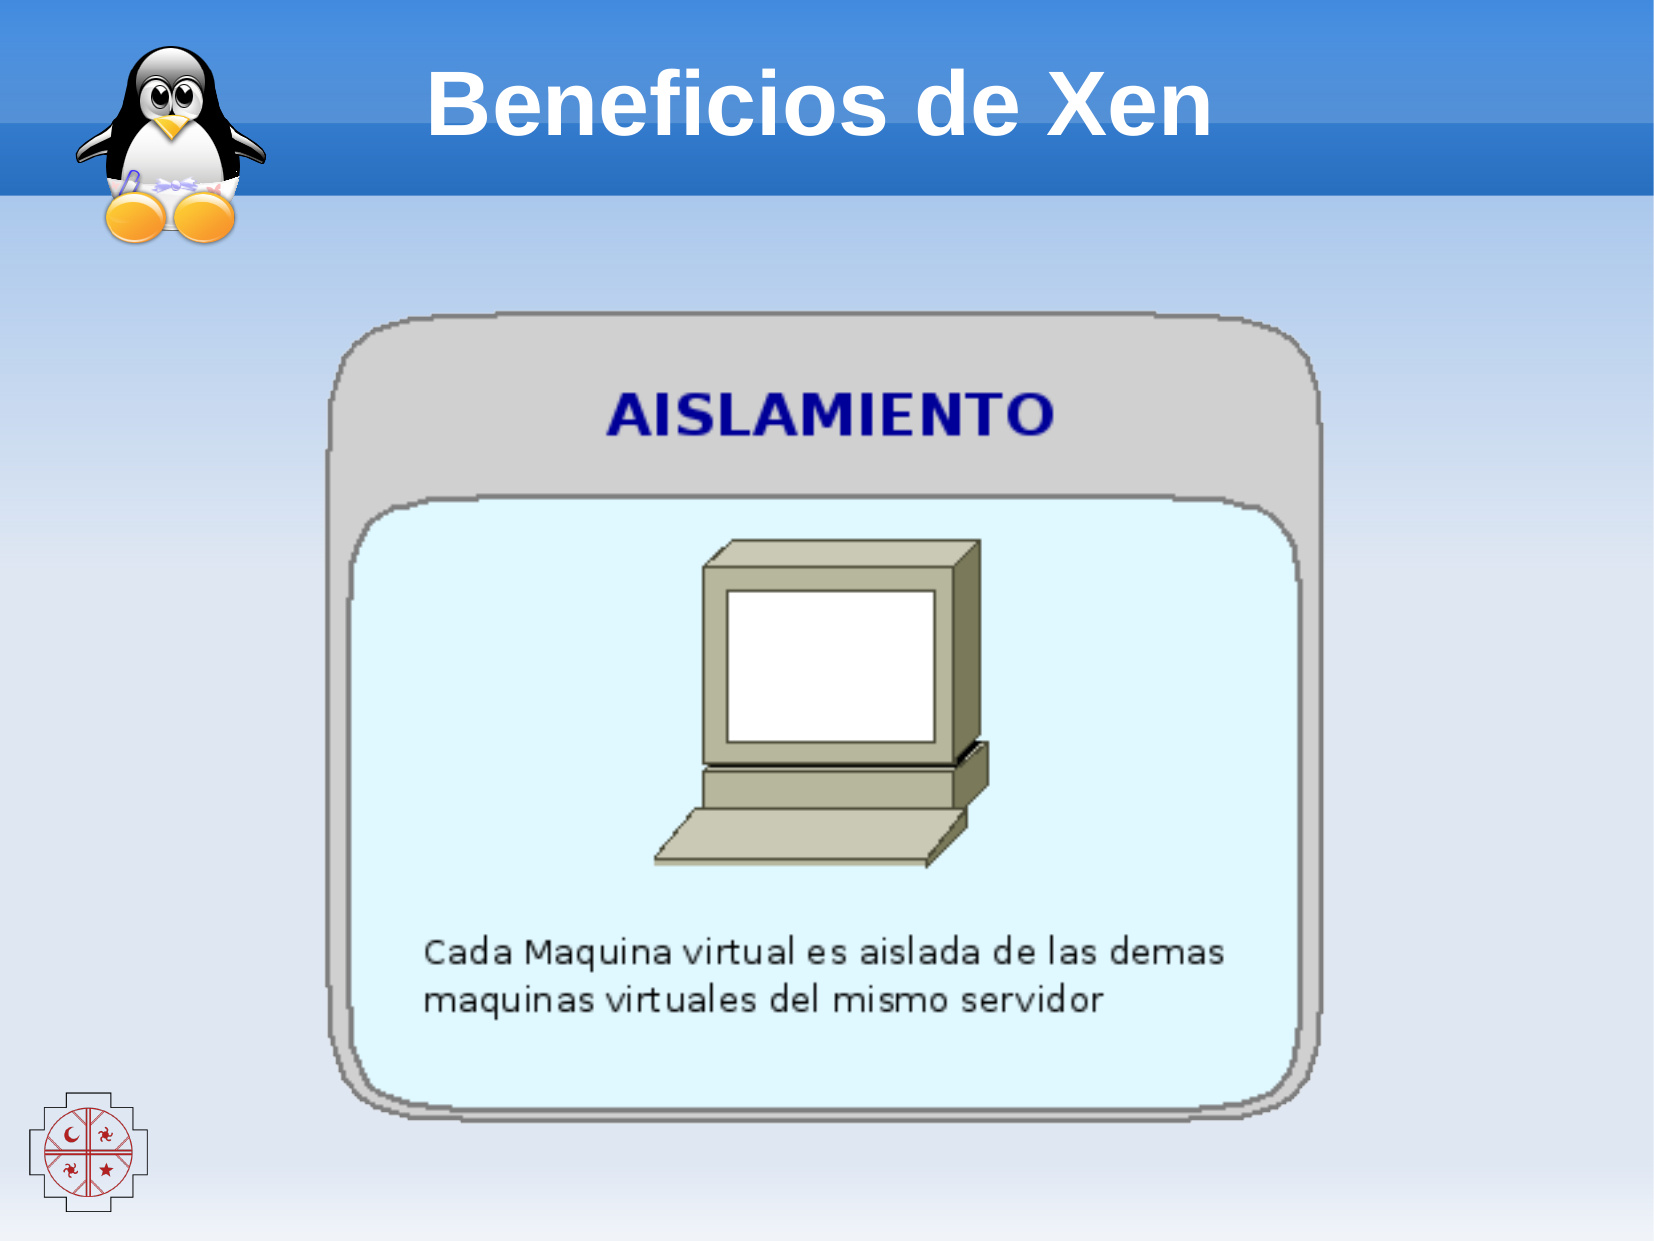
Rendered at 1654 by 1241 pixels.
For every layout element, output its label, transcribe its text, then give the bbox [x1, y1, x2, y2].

title Beneficios de Xen [76, 7, 1565, 200]
picture [0, 0, 1654, 1241]
